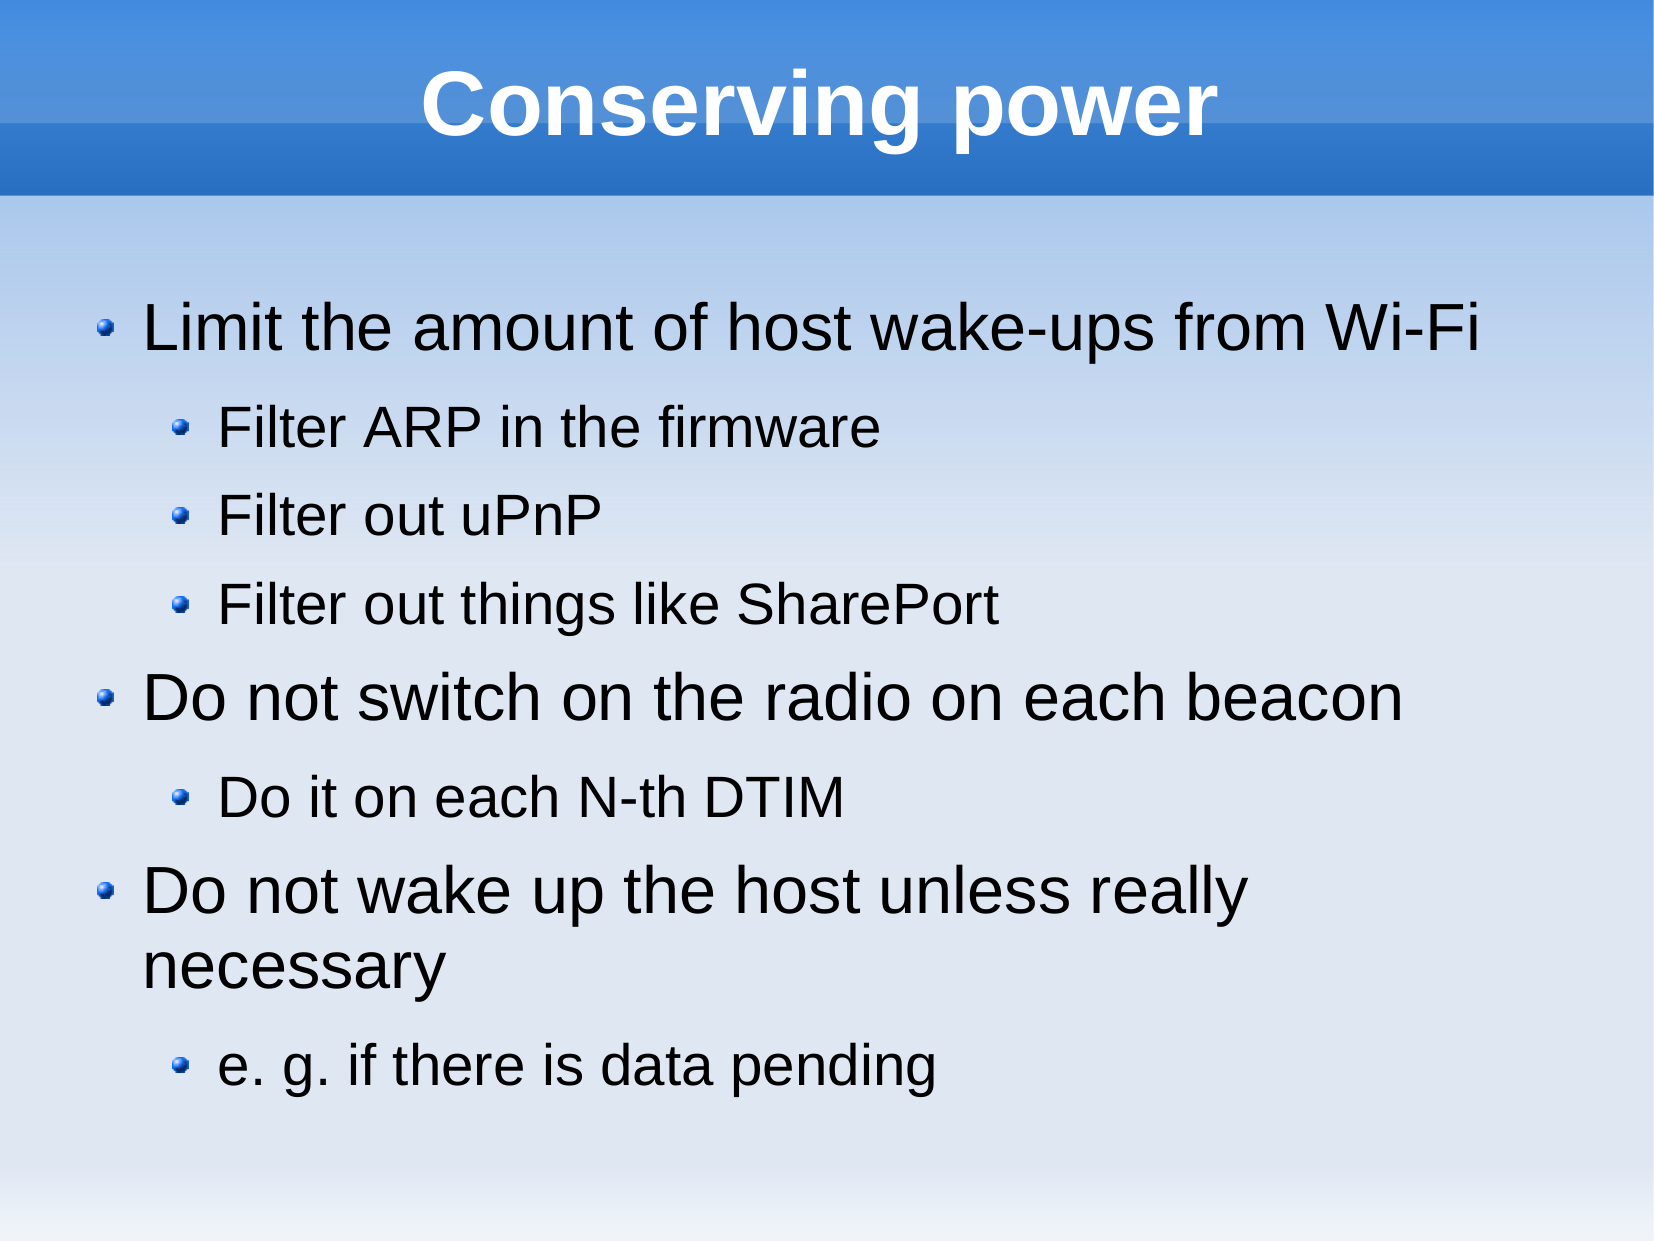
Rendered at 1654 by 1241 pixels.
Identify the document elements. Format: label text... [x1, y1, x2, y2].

picture [0, 0, 1654, 1241]
list Limit the amount of host wake-ups from Wi-Fi Filter ARP in the firmware Filter out uPnP Filter out things like SharePort Do not switch on the radio on each beacon Do it on each N-th DTIM Do not wake up the host unless really necessary e. g. if there is data pending [82, 290, 1571, 1216]
title Conserving power [76, 0, 1565, 208]
